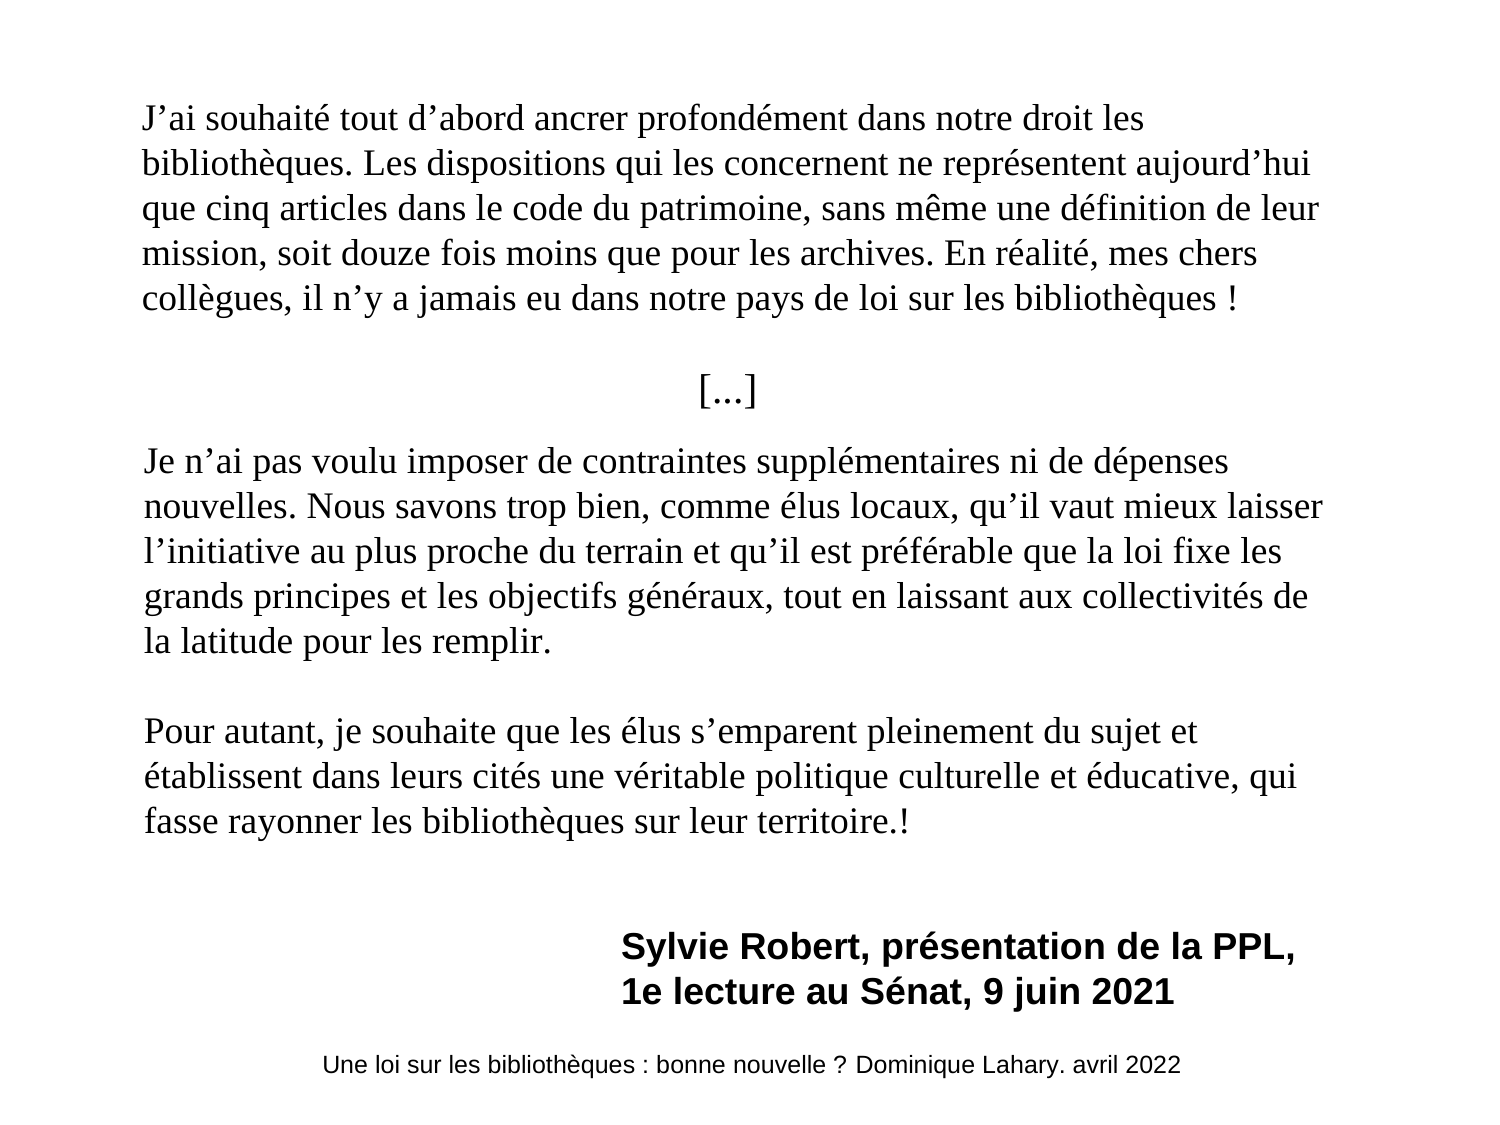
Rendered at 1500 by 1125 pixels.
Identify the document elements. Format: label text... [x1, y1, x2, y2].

text_box [...] [127, 354, 1329, 420]
text_box Une loi sur les bibliothèques : bonne nouvelle ? Dominique Lahary. avril 2022 [52, 1041, 1453, 1117]
text_box Sylvie Robert, présentation de la PPL, 1e lecture au Sénat, 9 juin 2021 [606, 914, 1363, 1020]
text_box Je n’ai pas voulu imposer de contraintes supplémentaires ni de dépenses nouvelles. Nous savons trop bien, comme élus locaux, qu’il vaut mieux laisser l’initiative au plus proche du terrain et qu’il est préférable que la loi fixe les grands principes et les objectifs généraux, tout en laissant aux collectivités de la latitude pour les remplir. Pour autant, je souhaite que les élus s’emparent pleinement du sujet et établissent dans leurs cités une véritable politique culturelle et éducative, qui fasse rayonner les bibliothèques sur leur territoire.! [129, 429, 1342, 886]
text_box J’ai souhaité tout d’abord ancrer profondément dans notre droit les bibliothèques. Les dispositions qui les concernent ne représentent aujourd’hui que cinq articles dans le code du patrimoine, sans même une définition de leur mission, soit douze fois moins que pour les archives. En réalité, mes chers collègues, il n’y a jamais eu dans notre pays de loi sur les bibliothèques ! [127, 85, 1359, 355]
